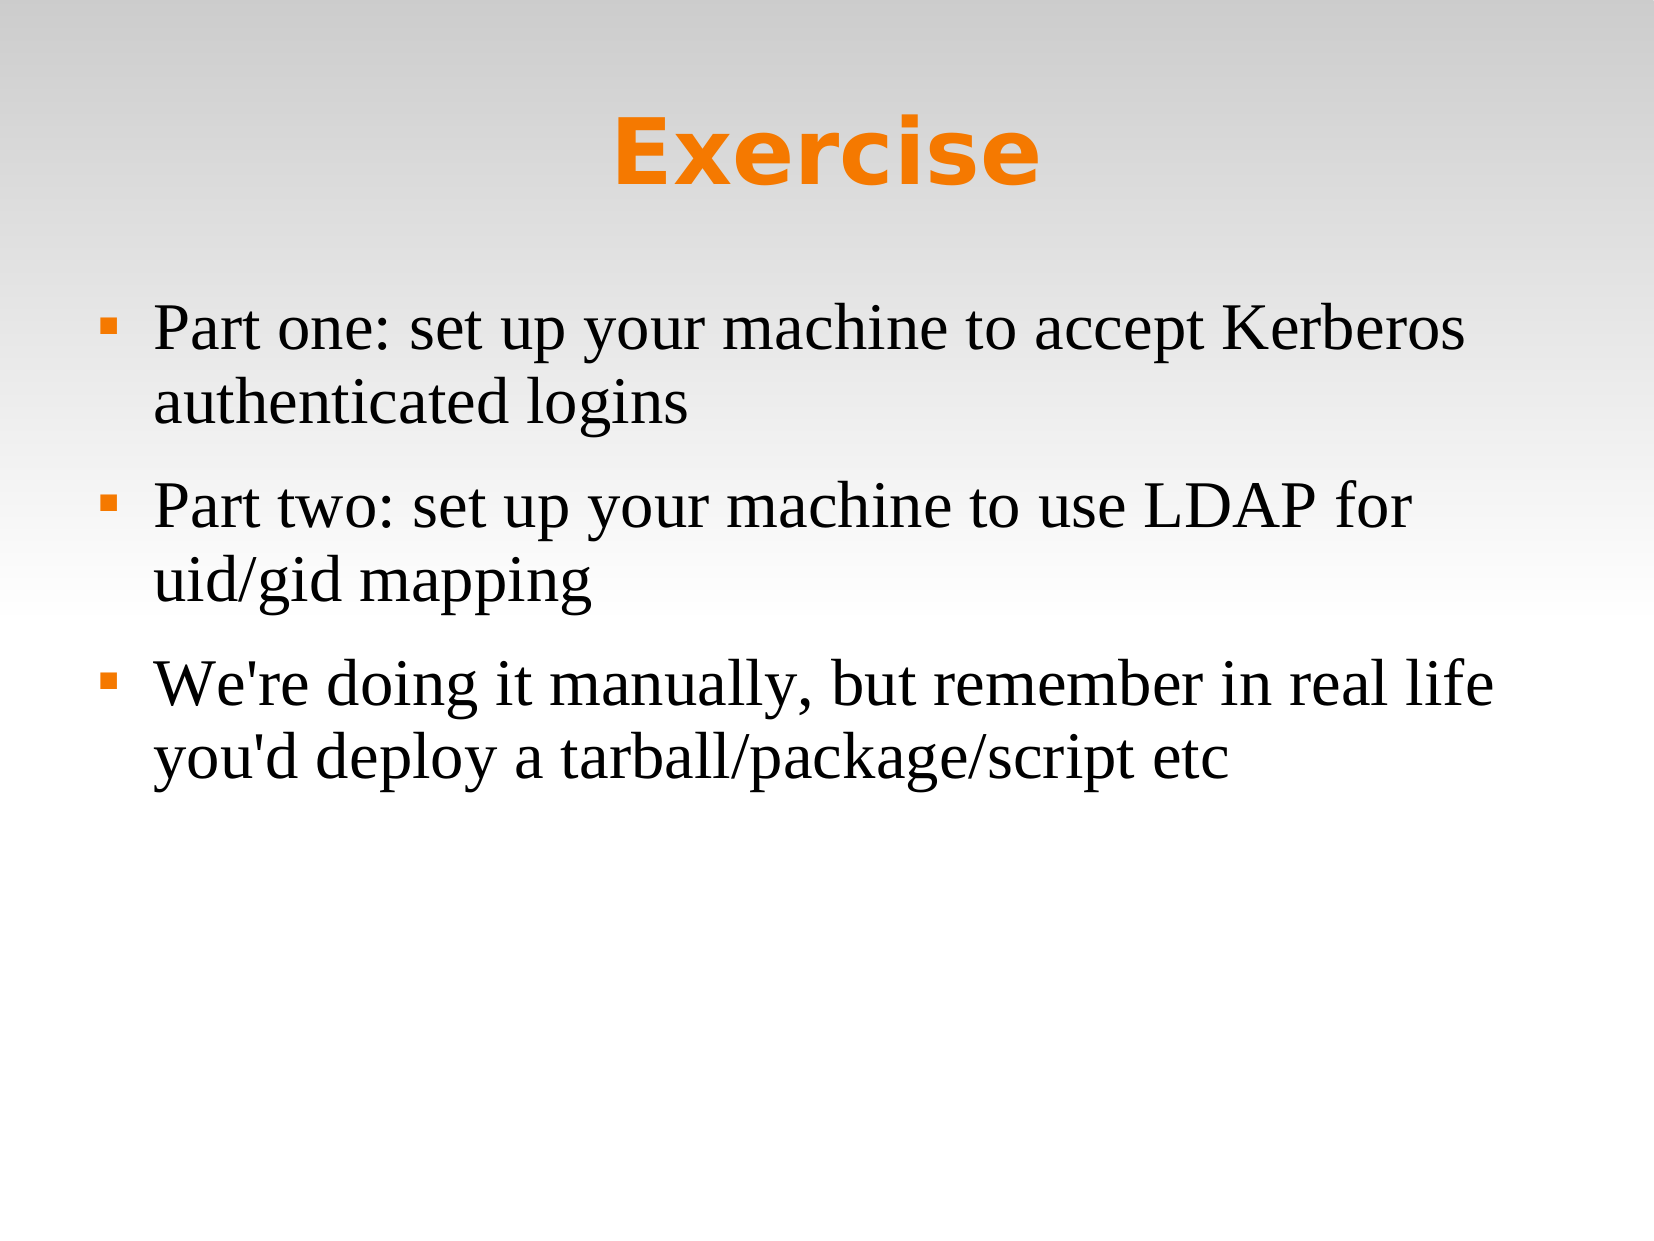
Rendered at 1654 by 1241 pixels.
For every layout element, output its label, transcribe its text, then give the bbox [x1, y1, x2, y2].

list Part one: set up your machine to accept Kerberos authenticated logins Part two: set up your machine to use LDAP for uid/gid mapping We're doing it manually, but remember in real life you'd deploy a tarball/package/script etc [82, 290, 1571, 1094]
title Exercise [82, 56, 1571, 250]
